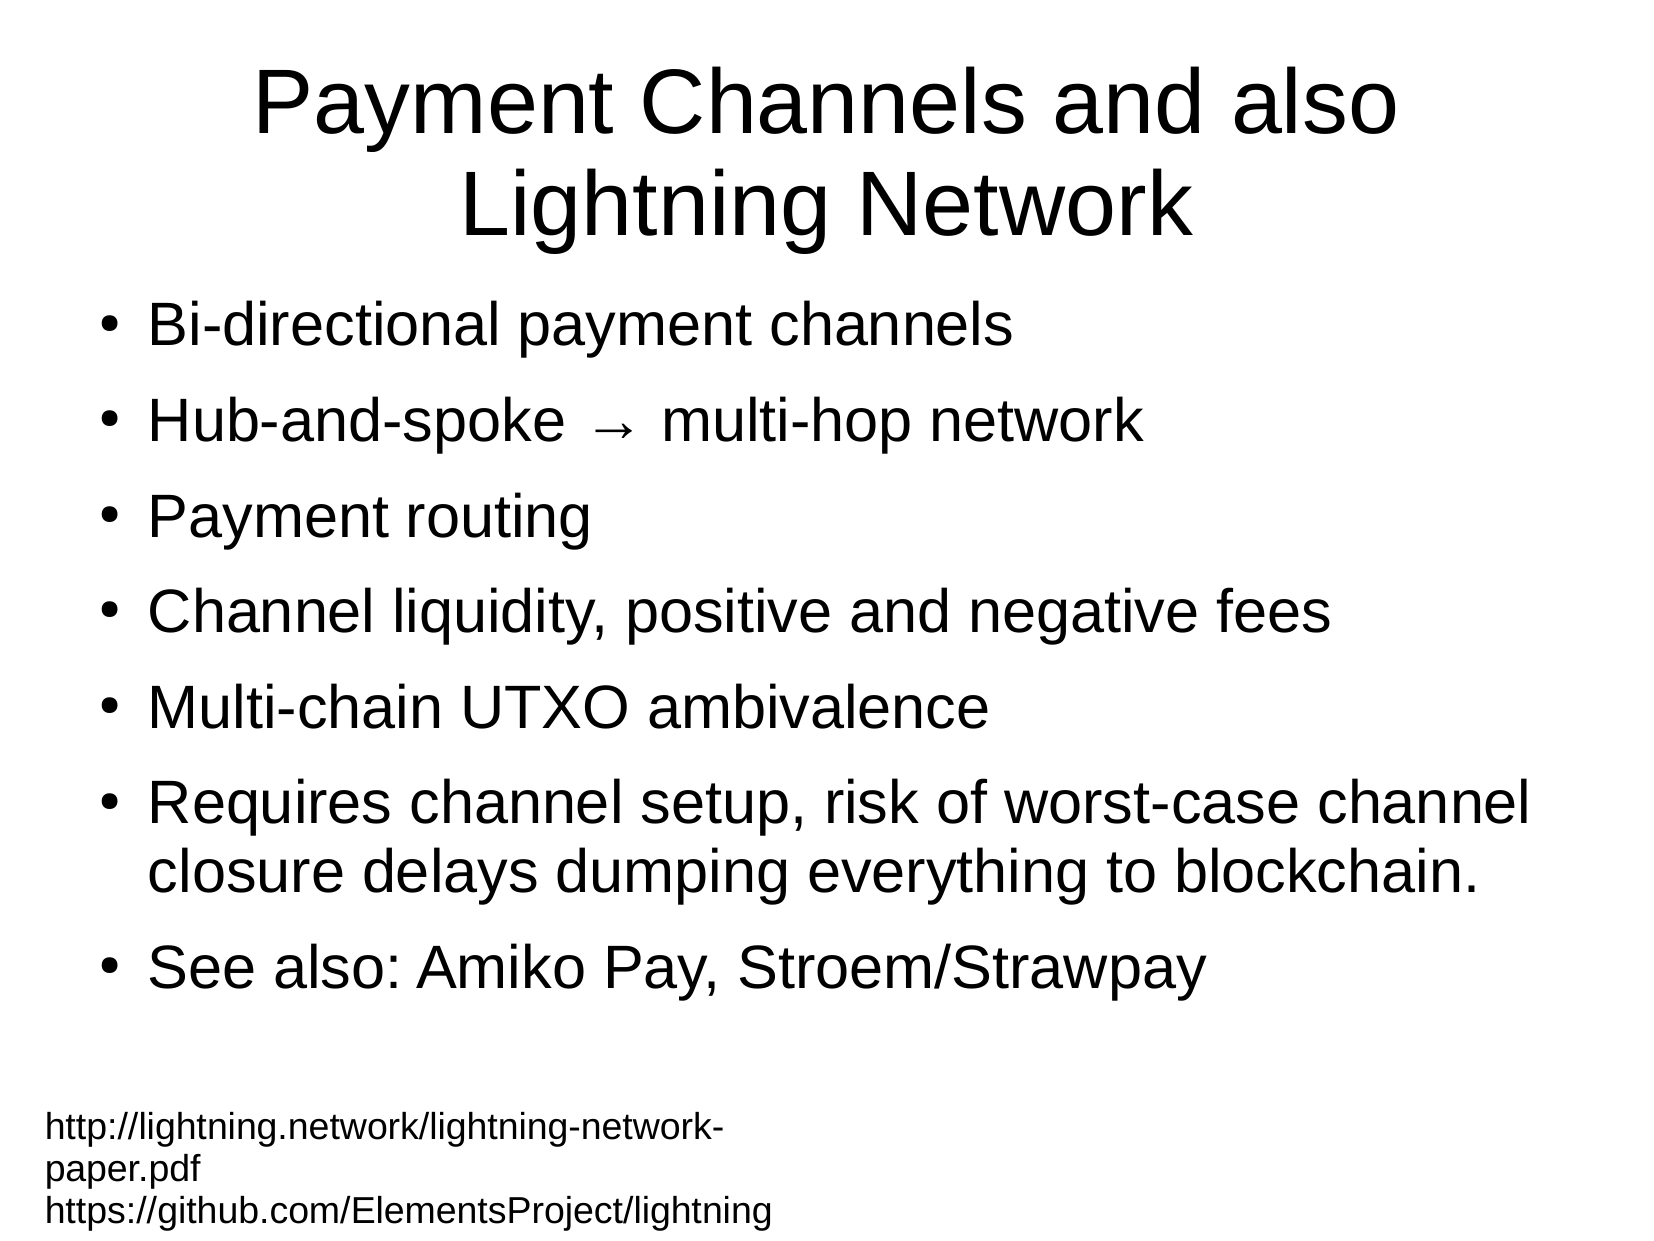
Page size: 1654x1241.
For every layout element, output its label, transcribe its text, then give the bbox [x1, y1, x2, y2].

list Bi-directional payment channels Hub-and-spoke → multi-hop network Payment routing Channel liquidity, positive and negative fees Multi-chain UTXO ambivalence Requires channel setup, risk of worst-case channel closure delays dumping everything to blockchain. See also: Amiko Pay, Stroem/Strawpay [82, 290, 1571, 1010]
text_box http://lightning.network/lightning-network-paper.pdf https://github.com/ElementsProject/lightning [30, 1098, 894, 1197]
title Payment Channels and also Lightning Network [82, 49, 1571, 257]
